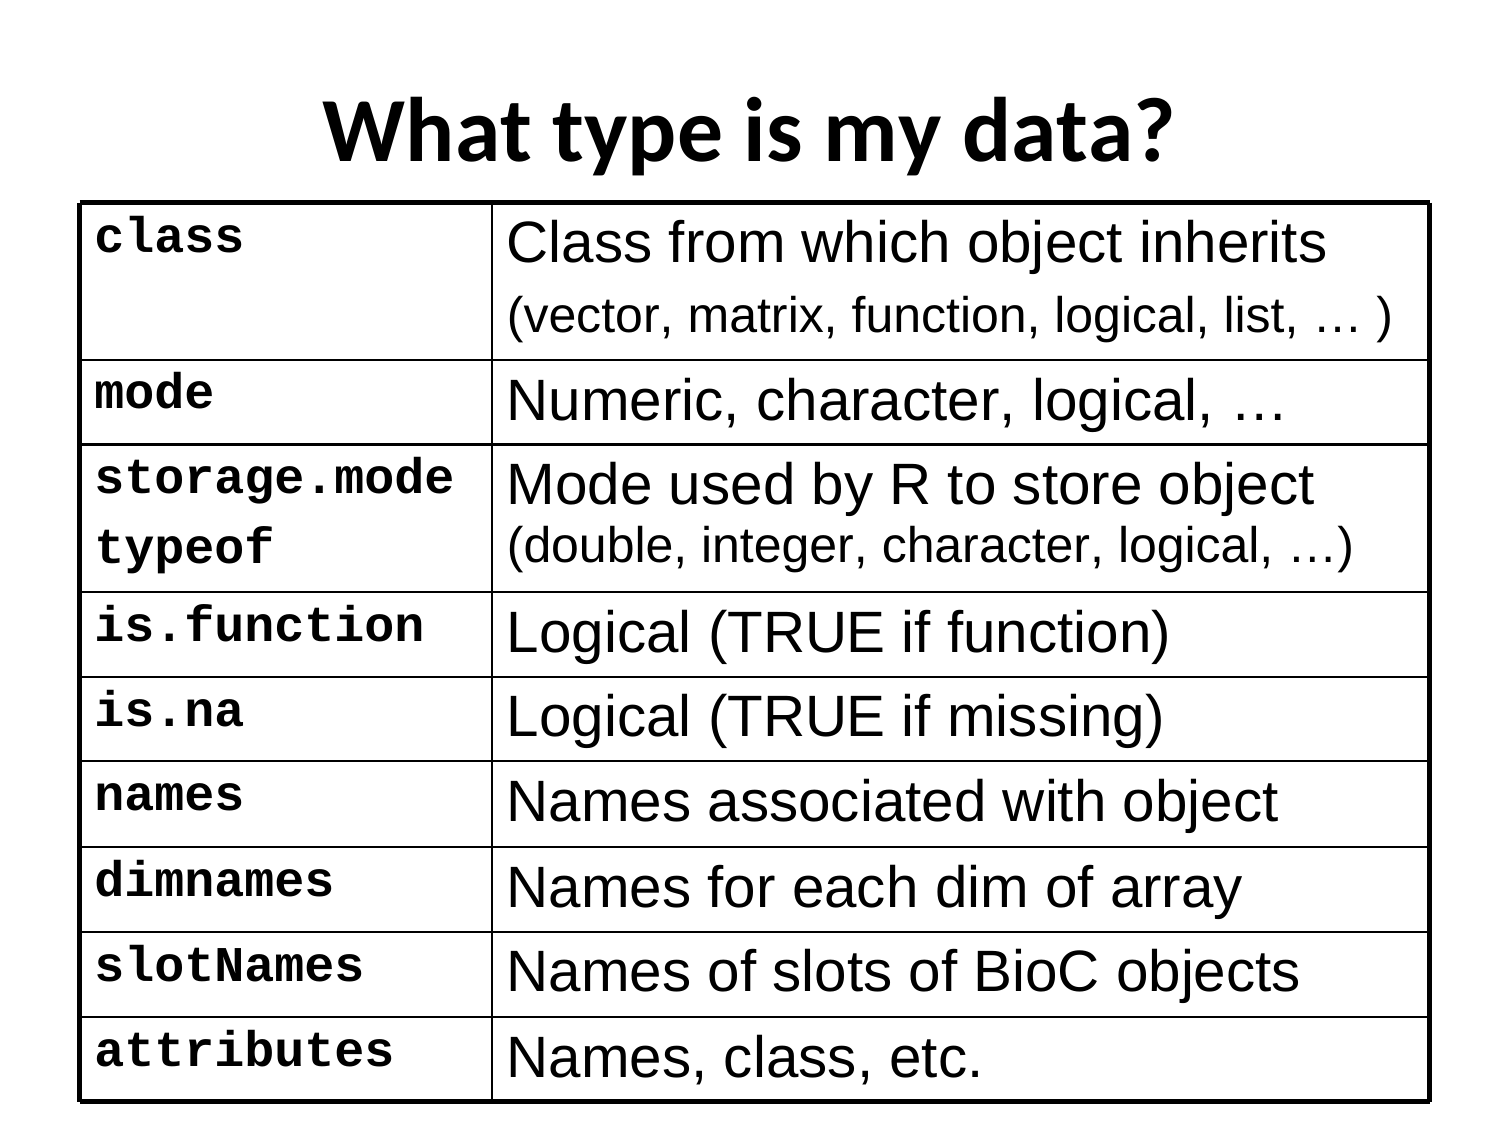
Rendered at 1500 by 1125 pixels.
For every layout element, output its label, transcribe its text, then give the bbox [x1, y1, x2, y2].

text_box Class from which object inherits (vector, matrix, function, logical, list, … ) [493, 205, 1427, 359]
text_box Mode used by R to store object (double, integer, character, logical, …) [493, 446, 1427, 591]
text_box Names associated with object [493, 762, 1427, 846]
text_box Logical (TRUE if function) [493, 593, 1427, 676]
text_box is.na [82, 678, 491, 760]
text_box slotNames [82, 933, 491, 1016]
text_box Names for each dim of array [493, 848, 1427, 931]
text_box dimnames [82, 848, 491, 931]
text_box Numeric, character, logical, … [493, 361, 1427, 443]
text_box names [82, 762, 491, 846]
text_box Names, class, etc. [493, 1018, 1427, 1099]
title What type is my data? [75, 45, 1426, 233]
text_box Names of slots of BioC objects [493, 933, 1427, 1016]
text_box attributes [82, 1018, 491, 1099]
text_box class [82, 205, 491, 359]
text_box mode [82, 361, 491, 443]
text_box Logical (TRUE if missing) [493, 678, 1427, 760]
text_box storage.mode typeof [82, 446, 491, 591]
text_box is.function [82, 593, 491, 676]
